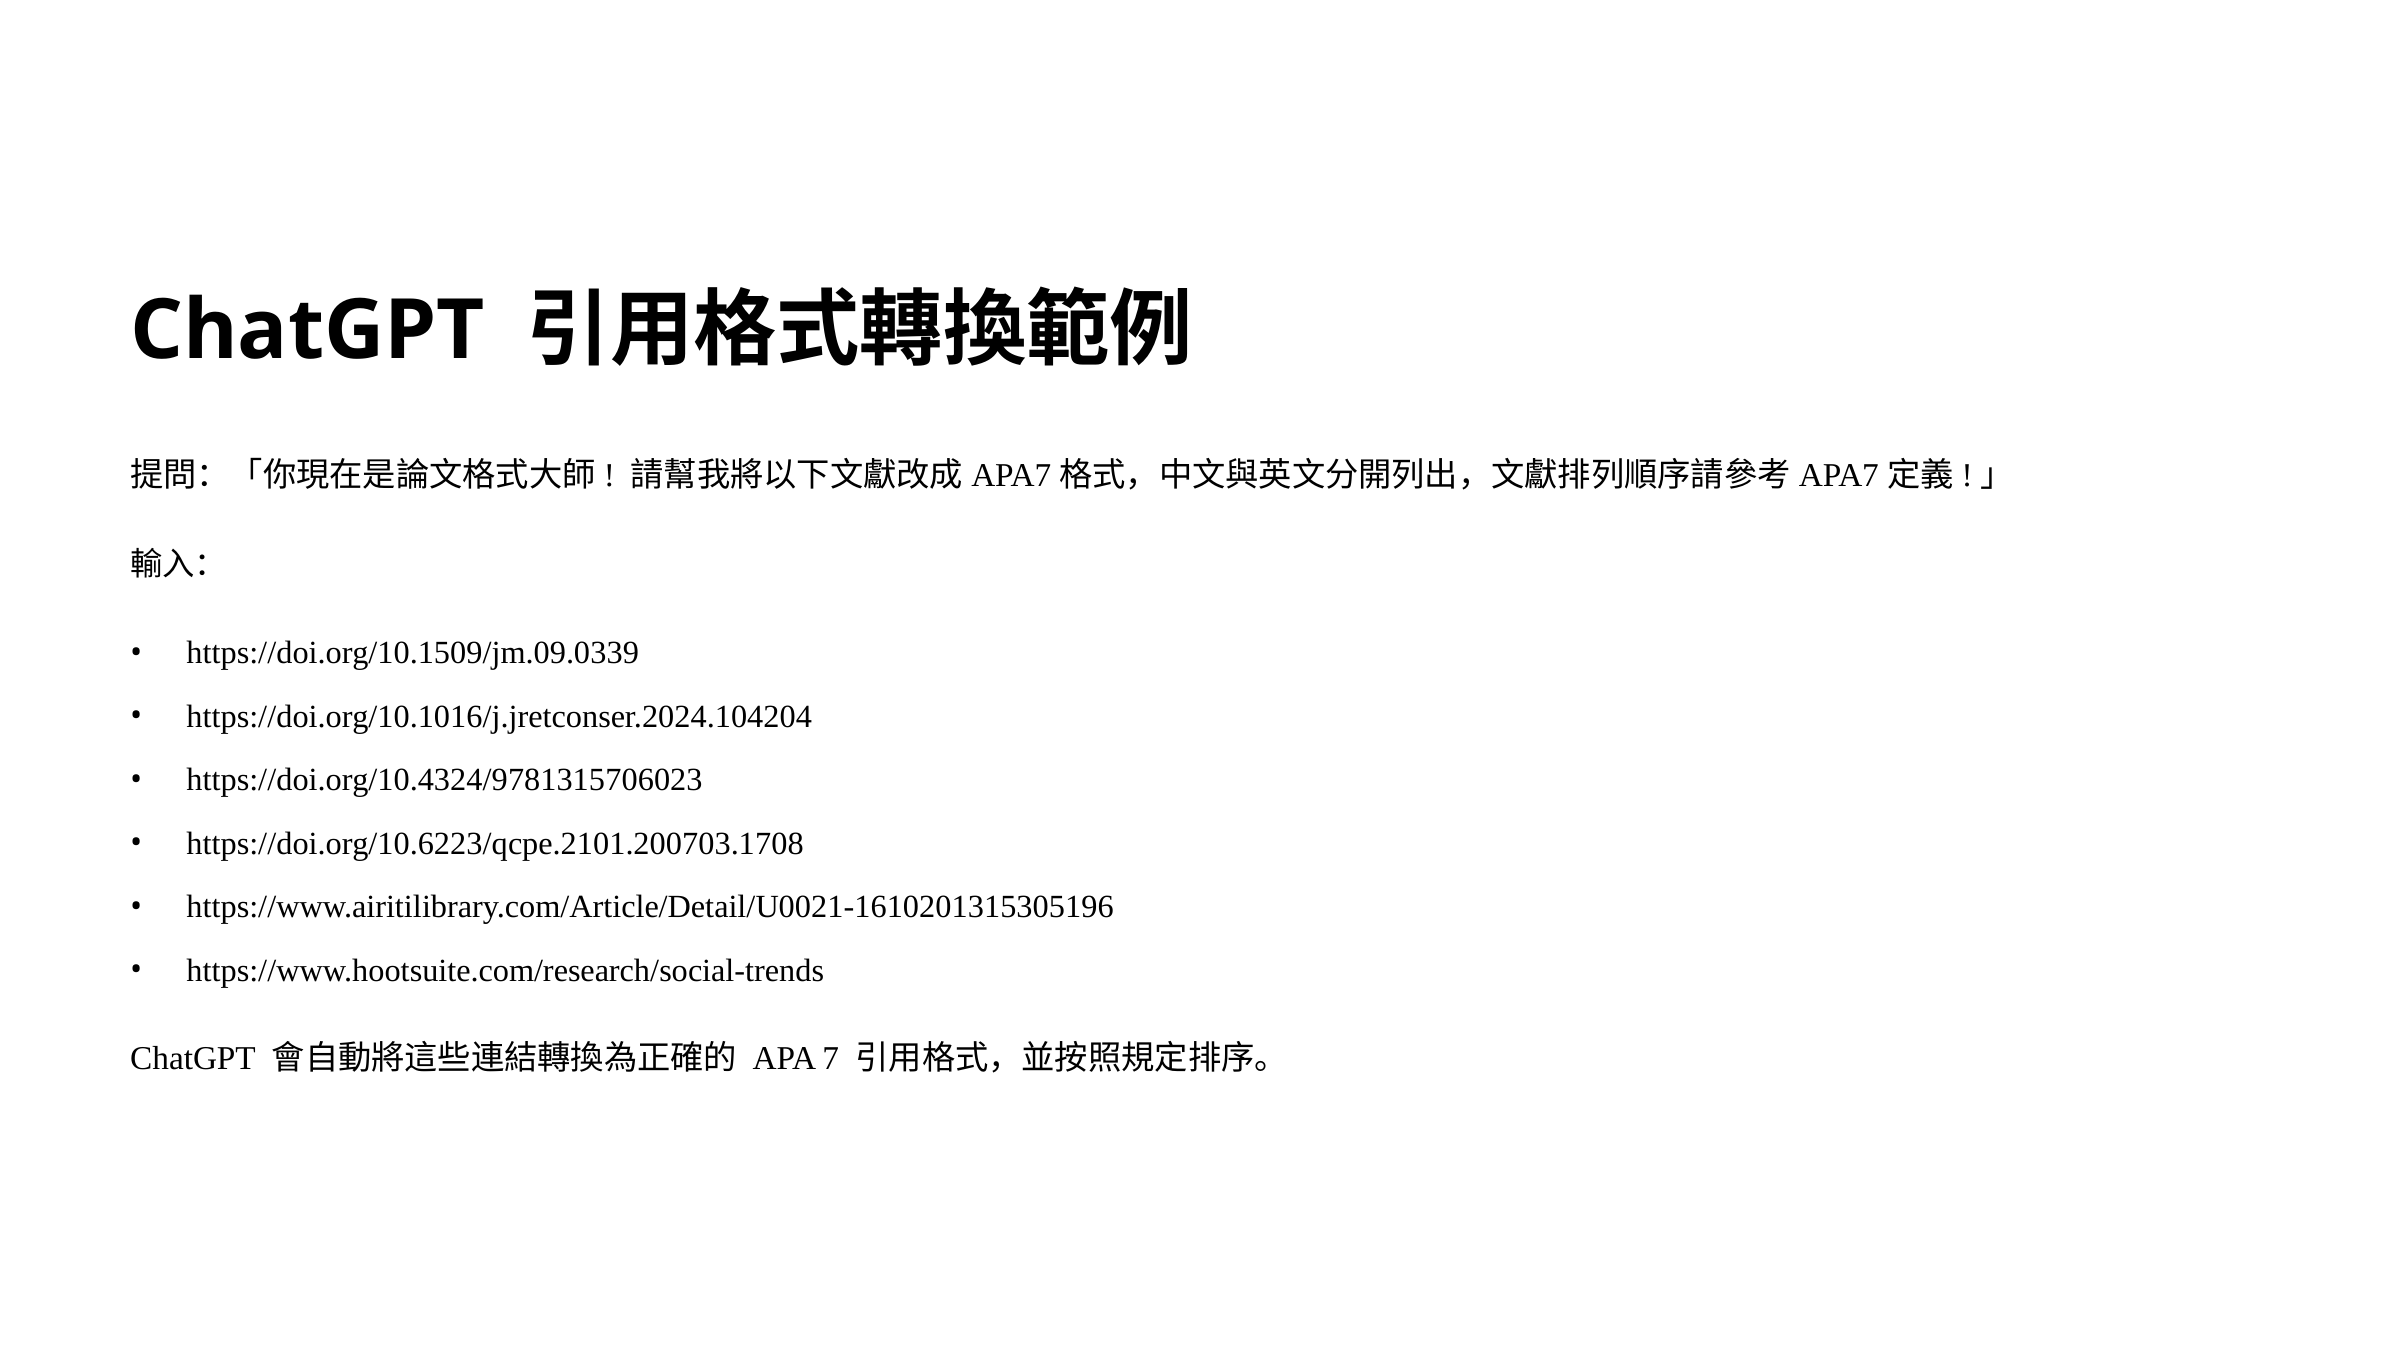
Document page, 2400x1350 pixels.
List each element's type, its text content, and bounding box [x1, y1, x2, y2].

text_box https://doi.org/10.1509/jm.09.0339 [130, 618, 2270, 670]
text_box ChatGPT 引用格式轉換範例 [130, 274, 1115, 376]
text_box https://doi.org/10.6223/qcpe.2101.200703.1708 [130, 808, 2270, 861]
text_box https://www.hootsuite.com/research/social-trends [130, 935, 2270, 988]
text_box https://www.airitilibrary.com/Article/Detail/U0021-1610201315305196 [130, 872, 2270, 924]
text_box https://doi.org/10.1016/j.jretconser.2024.104204 [130, 681, 2270, 734]
text_box https://doi.org/10.4324/9781315706023 [130, 745, 2270, 797]
text_box ChatGPT 會自動將這些連結轉換為正確的 APA 7 引用格式，並按照規定排序。 [130, 1024, 2270, 1076]
text_box 輸入： [130, 529, 2270, 581]
text_box 提問：「你現在是論文格式大師! 請幫我將以下文獻改成APA7格式，中文與英文分開列出，文獻排列順序請參考APA7定義!」 [130, 441, 2270, 493]
